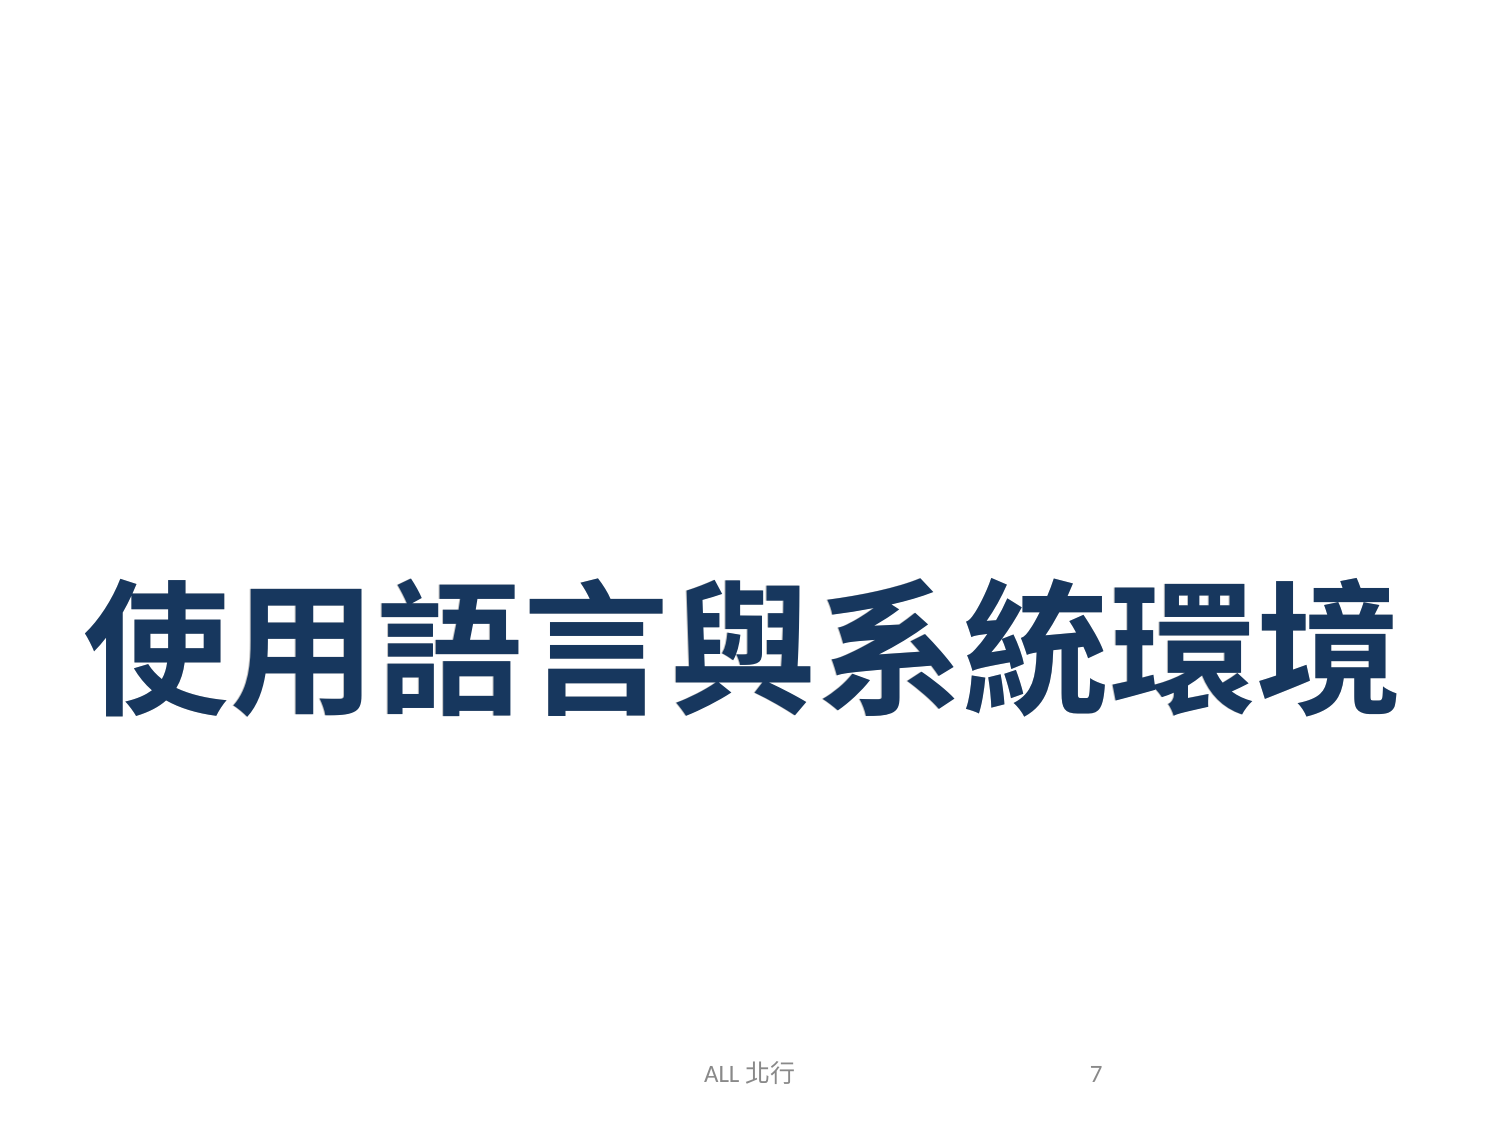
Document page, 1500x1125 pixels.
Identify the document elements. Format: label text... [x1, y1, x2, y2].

text_box 7 [1074, 1042, 1426, 1103]
text_box ALL北行 [512, 1042, 988, 1103]
text_box 使用語言與系統環境 [53, 551, 1435, 741]
